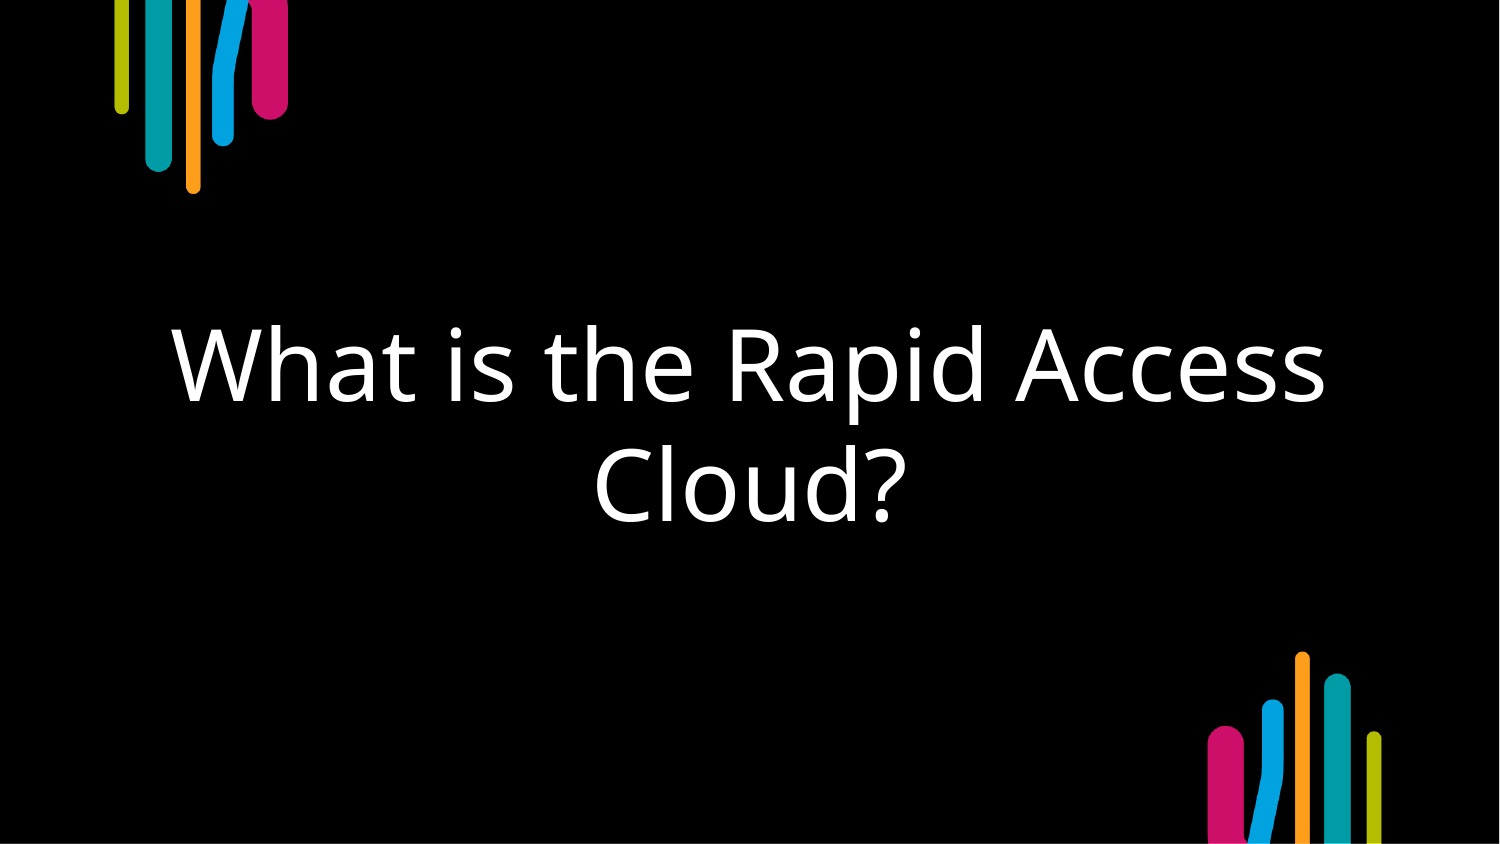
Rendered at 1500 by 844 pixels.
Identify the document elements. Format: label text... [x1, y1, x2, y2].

picture [0, 0, 1500, 844]
title What is the Rapid Access Cloud? [51, 352, 1449, 491]
